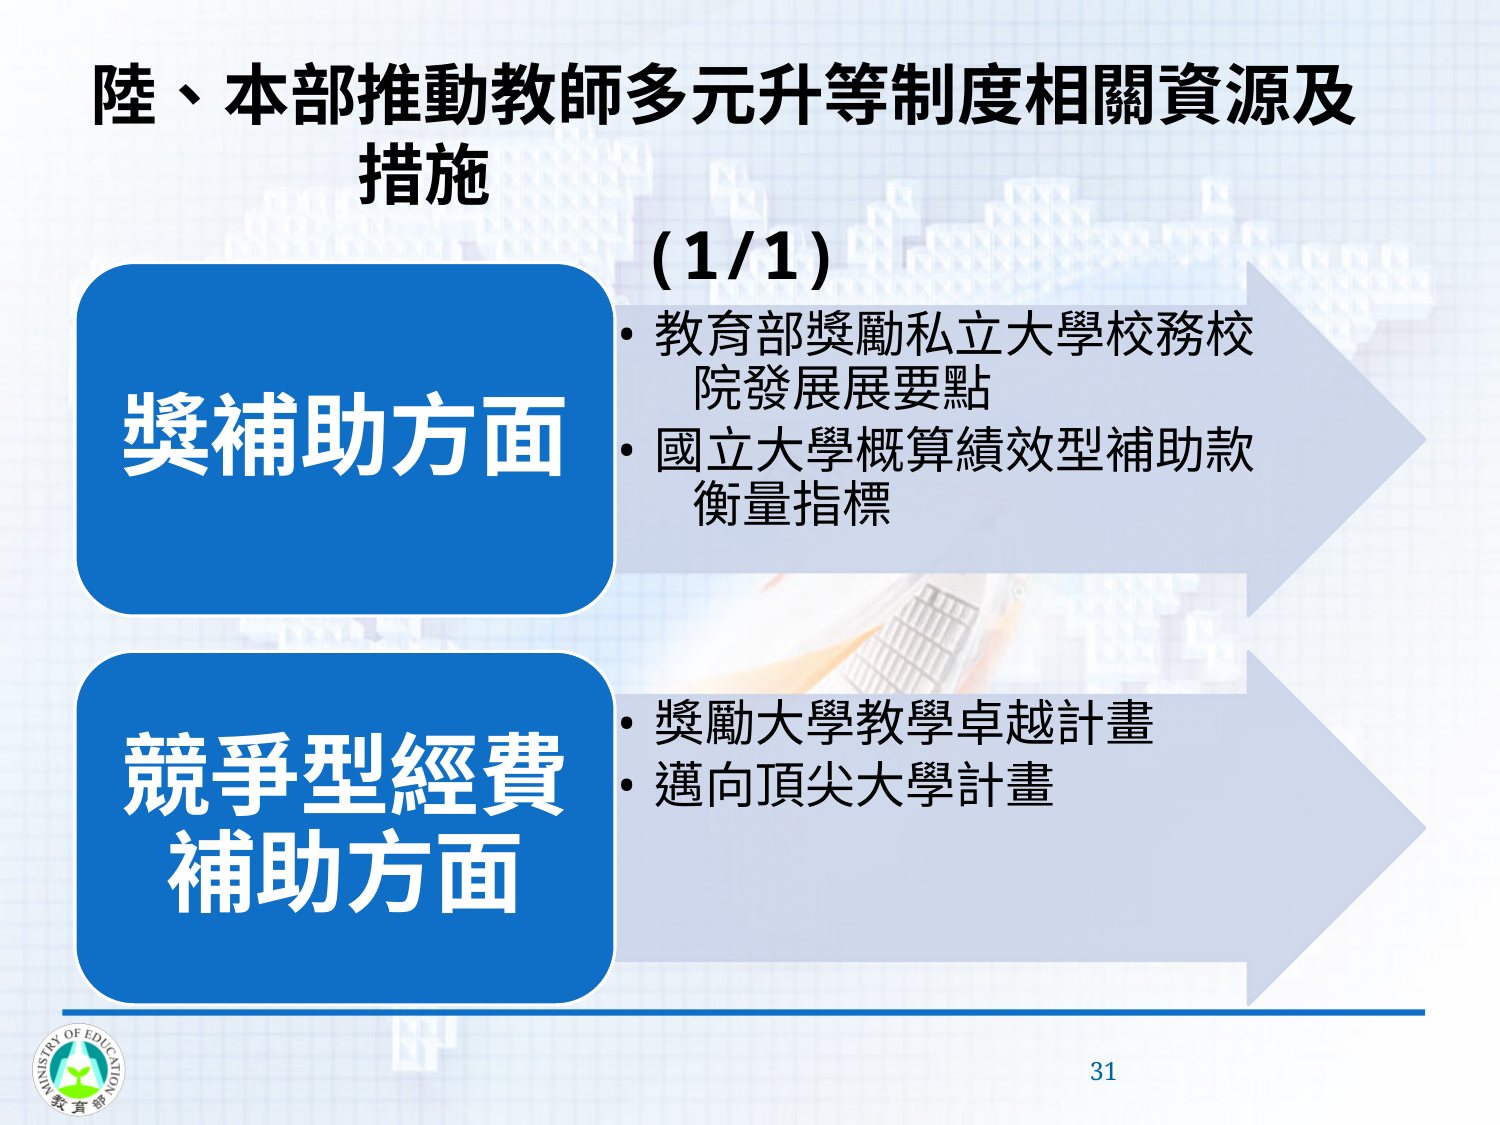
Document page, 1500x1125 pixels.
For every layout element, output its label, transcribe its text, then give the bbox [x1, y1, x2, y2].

title 陸、本部推動教師多元升等制度相關資源及 措施 (1/1) [75, 45, 1426, 233]
text_box 競爭型經費補助方面 [75, 651, 616, 1005]
text_box 獎勵大學教學卓越計畫 邁向頂尖大學計畫 [615, 651, 1426, 1005]
text_box 獎補助方面 [75, 262, 616, 617]
text_box [1074, 1042, 1426, 1103]
text_box 教育部獎勵私立大學校務校院發展展要點 國立大學概算績效型補助款衡量指標 [615, 262, 1426, 617]
